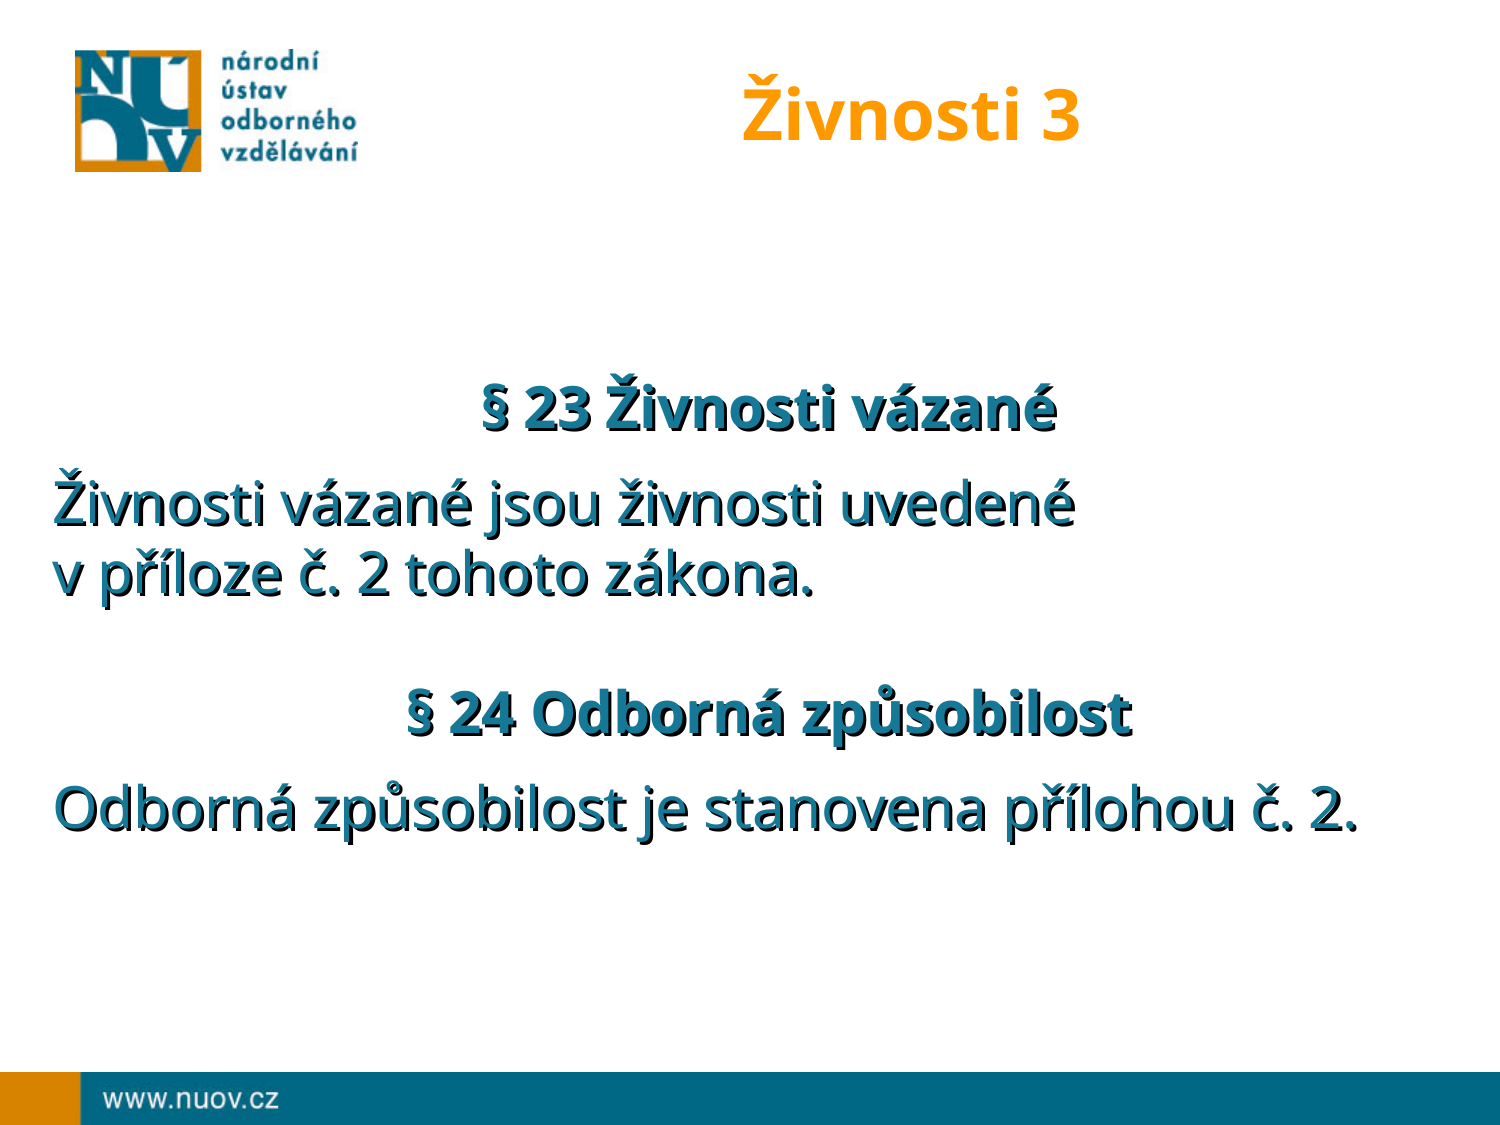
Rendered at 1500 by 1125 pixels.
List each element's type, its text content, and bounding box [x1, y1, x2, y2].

text_box § 23 Živnosti vázané Živnosti vázané jsou živnosti uvedené v příloze č. 2 tohoto zákona. § 24 Odborná způsobilost Odborná způsobilost je stanovena přílohou č. 2. [37, 362, 1500, 848]
title Živnosti 3 [399, 37, 1425, 188]
text_box [0, 1072, 1500, 1125]
text_box [75, 50, 358, 172]
